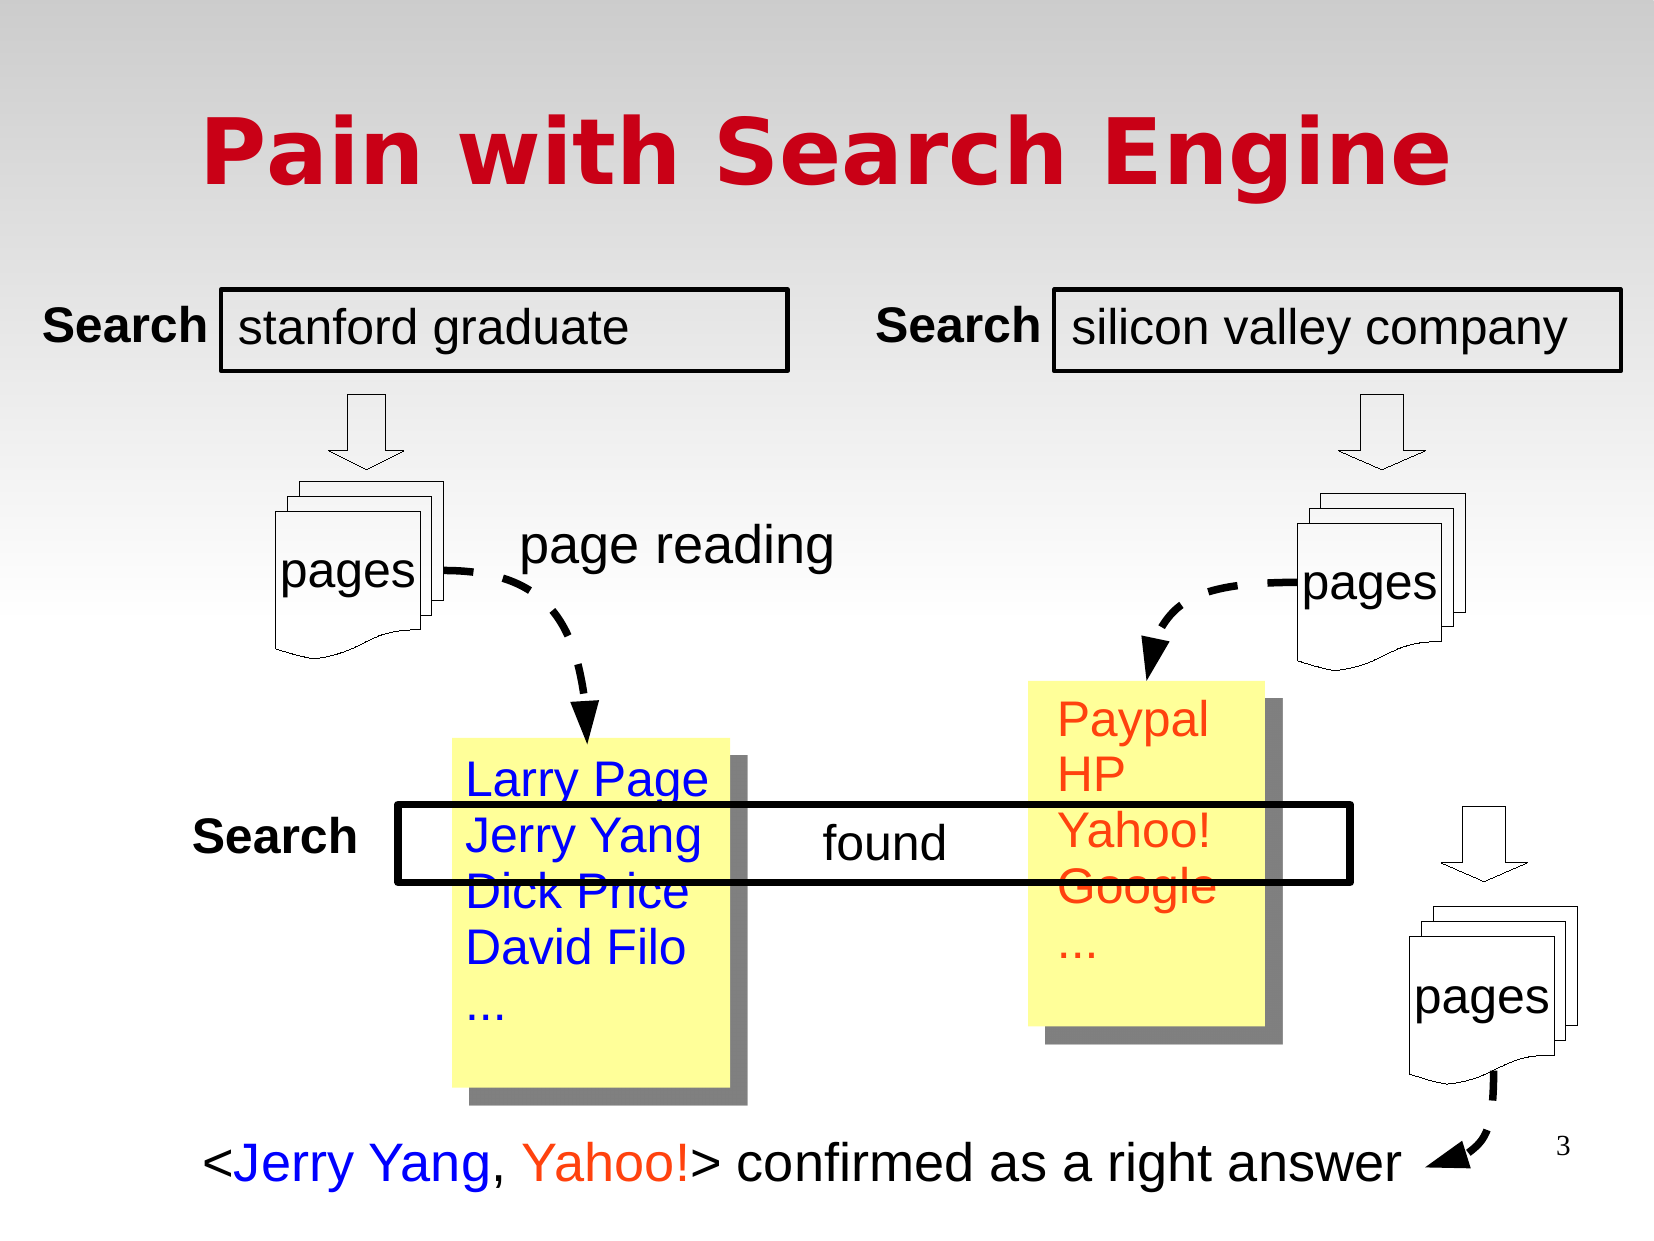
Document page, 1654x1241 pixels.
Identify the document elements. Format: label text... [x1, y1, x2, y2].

text_box pages [1297, 493, 1466, 671]
text_box page reading [493, 507, 863, 583]
text_box Search [860, 290, 1059, 370]
text_box found [398, 804, 1351, 883]
text_box Search [177, 801, 376, 881]
text_box Paypal HP Yahoo! Google ... [1042, 886, 1233, 1009]
title Pain with Search Engine [82, 49, 1571, 257]
text_box silicon valley company [1054, 289, 1621, 371]
text_box [452, 737, 586, 744]
text_box Search [27, 289, 226, 370]
text_box pages [275, 481, 444, 659]
text_box pages [1409, 906, 1578, 1085]
text_box <Jerry Yang, Yahoo!> confirmed as a right answer [187, 1125, 1426, 1210]
text_box [1028, 680, 1265, 801]
text_box Larry Page Jerry Yang Dick Price David Filo ... [450, 744, 725, 801]
text_box stanford graduate [220, 289, 788, 371]
text_box [588, 737, 731, 801]
text_box Larry Page Jerry Yang Dick Price David Filo ... [450, 886, 725, 1070]
text_box [452, 886, 731, 1088]
text_box [1028, 886, 1265, 1027]
text_box Paypal HP Yahoo! Google ... [1042, 683, 1233, 801]
